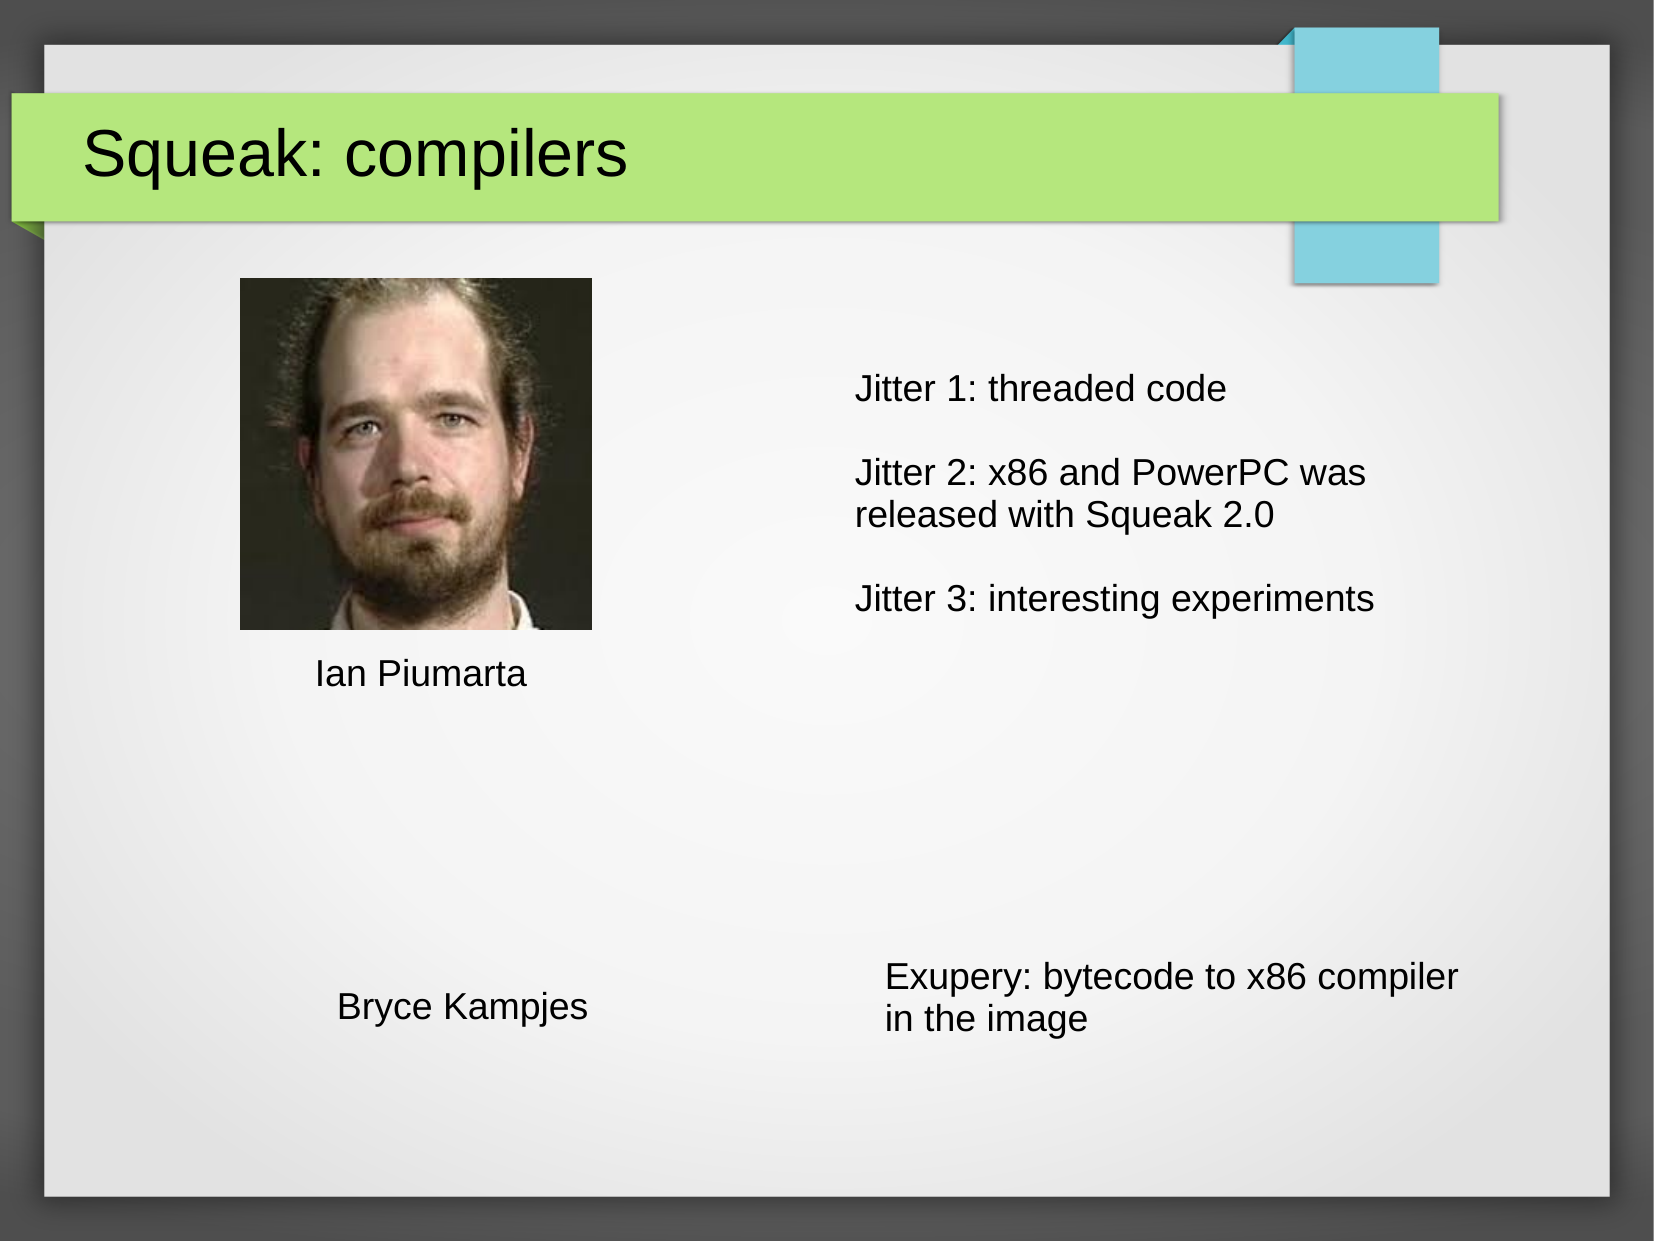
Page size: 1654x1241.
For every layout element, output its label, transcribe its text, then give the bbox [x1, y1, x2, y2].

picture [0, 0, 1654, 1241]
text_box Exupery: bytecode to x86 compiler in the image [870, 948, 1501, 1047]
text_box Bryce Kampjes [322, 978, 818, 1036]
title Squeak: compilers [82, 94, 1264, 213]
text_box Ian Piumarta [300, 645, 736, 702]
text_box Jitter 1: threaded code Jitter 2: x86 and PowerPC was released with Squeak 2.0 Jitter 3: interesting experiments [840, 360, 1411, 627]
